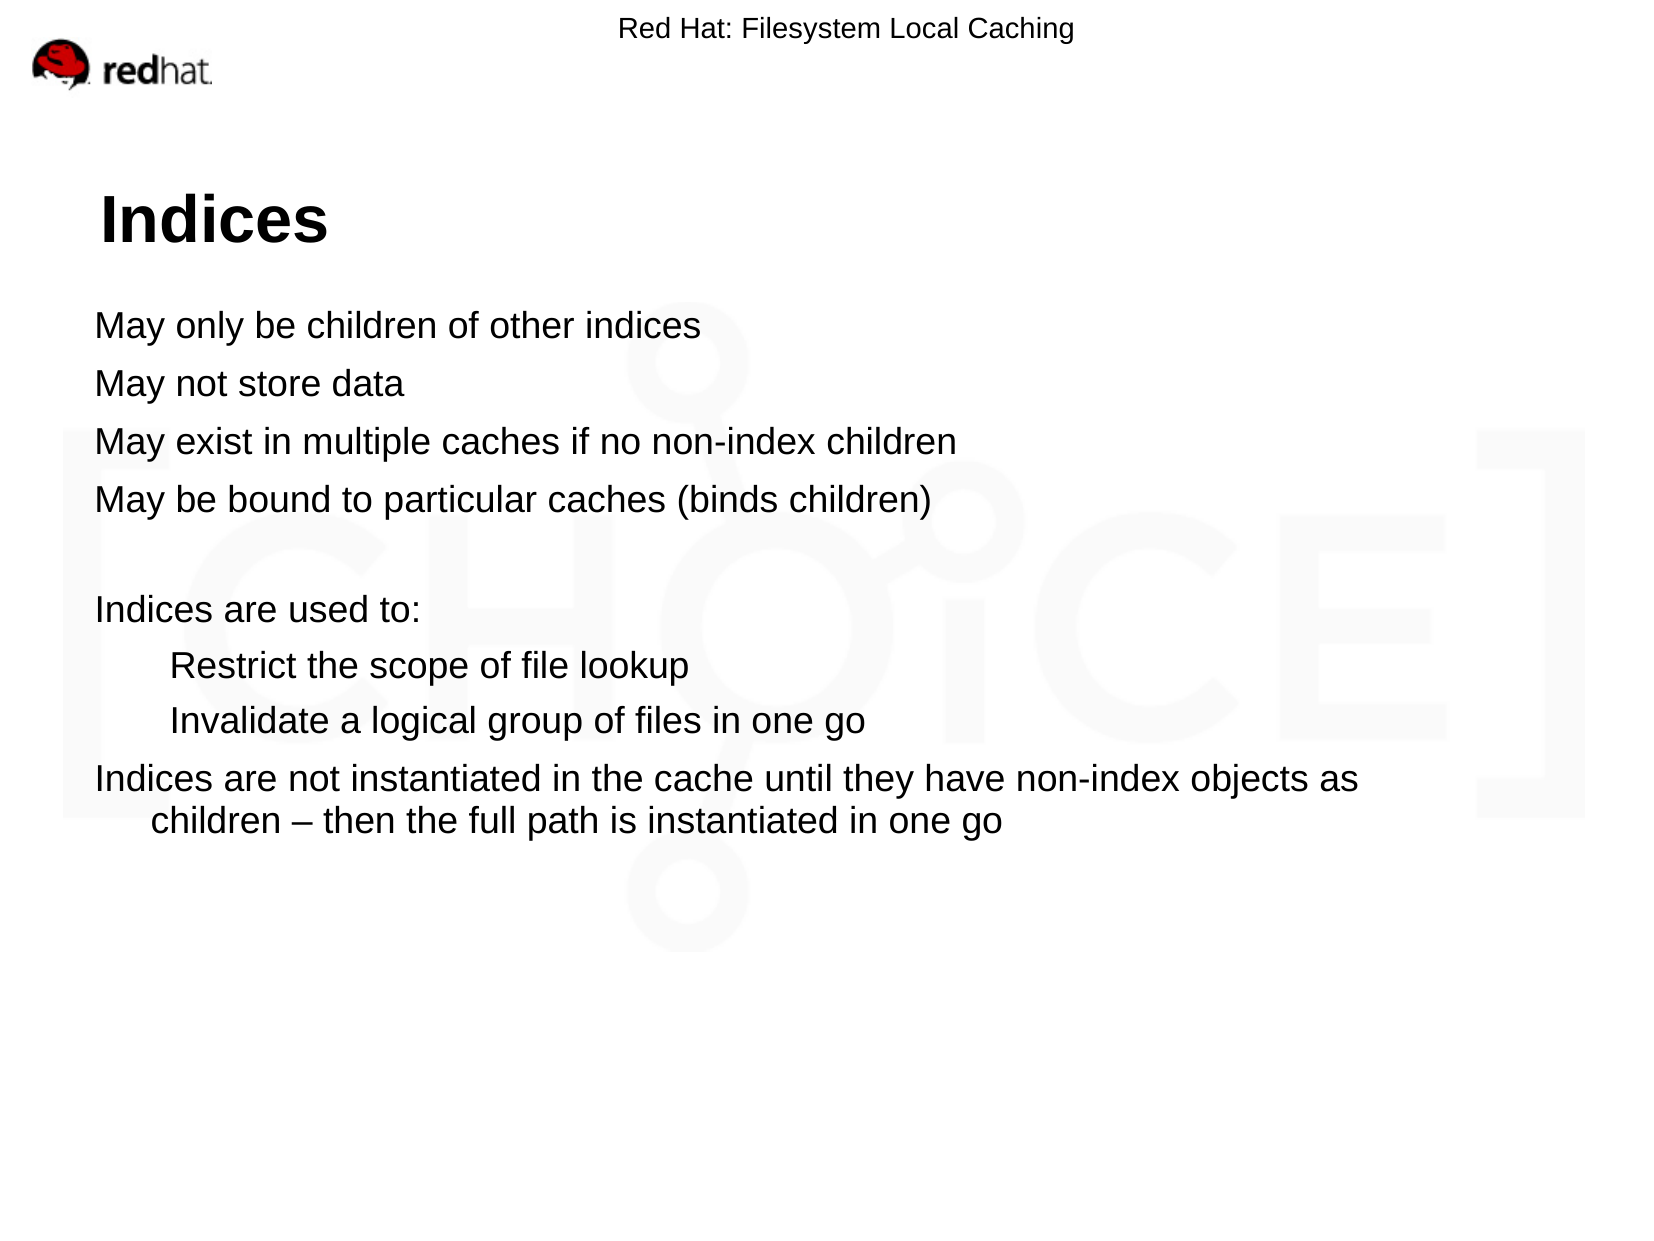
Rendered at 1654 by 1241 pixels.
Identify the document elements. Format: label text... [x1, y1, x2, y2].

list May only be children of other indices May not store data May exist in multiple caches if no non-index children May be bound to particular caches (binds children) [94, 304, 1500, 588]
title Indices [100, 164, 1506, 275]
picture [31, 37, 212, 98]
picture [63, 302, 1585, 952]
list Indices are used to: Restrict the scope of file lookup Invalidate a logical group of files in one go Indices are not instantiated in the cache until they have non-index objects as children – then the full path is instantiated in one go [94, 588, 1501, 1022]
